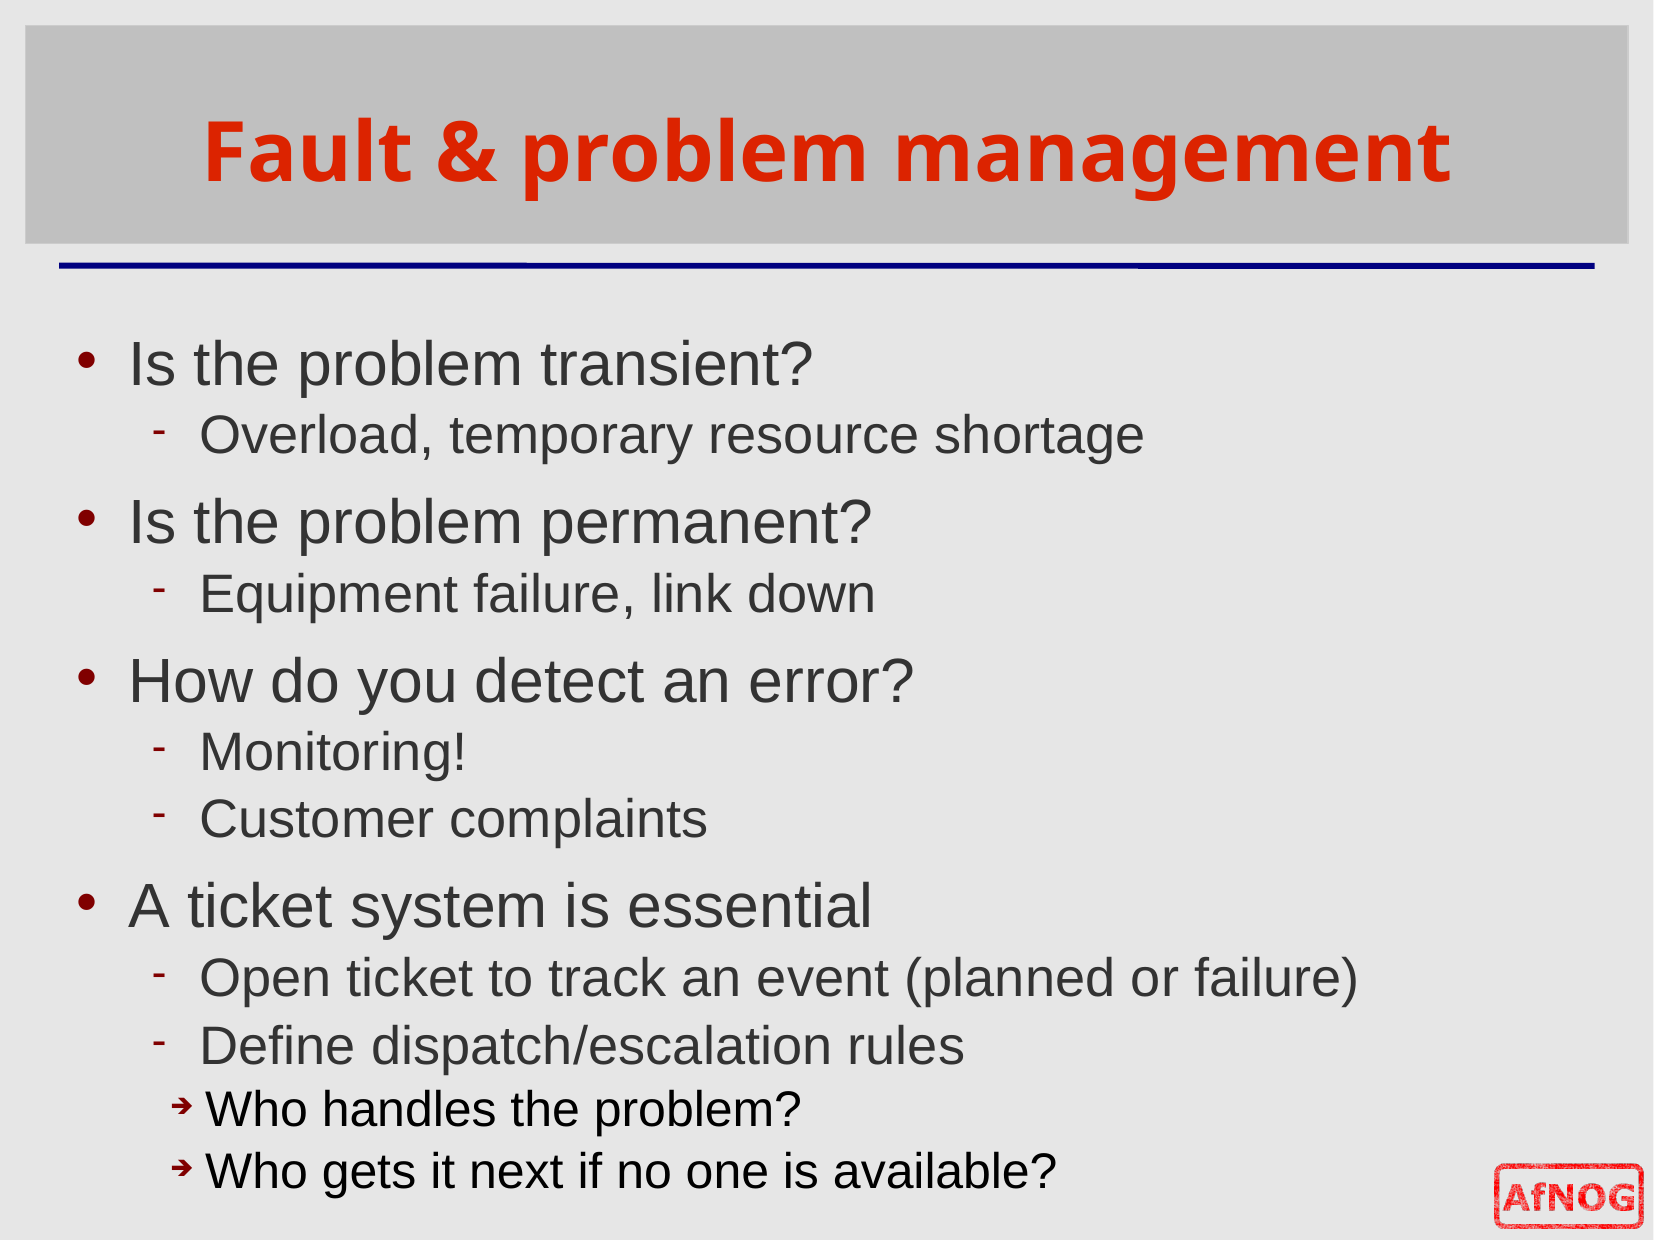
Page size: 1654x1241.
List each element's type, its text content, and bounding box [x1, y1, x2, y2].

title Fault & problem management [121, 46, 1534, 254]
list Is the problem transient? Overload, temporary resource shortage Is the problem permanent? Equipment failure, link down How do you detect an error? Monitoring! Customer complaints A ticket system is essential Open ticket to track an event (planned or failure)‏ Define dispatch/escalation rules Who handles the problem? Who gets it next if no one is available? [59, 322, 1595, 1190]
picture [1494, 1163, 1644, 1229]
